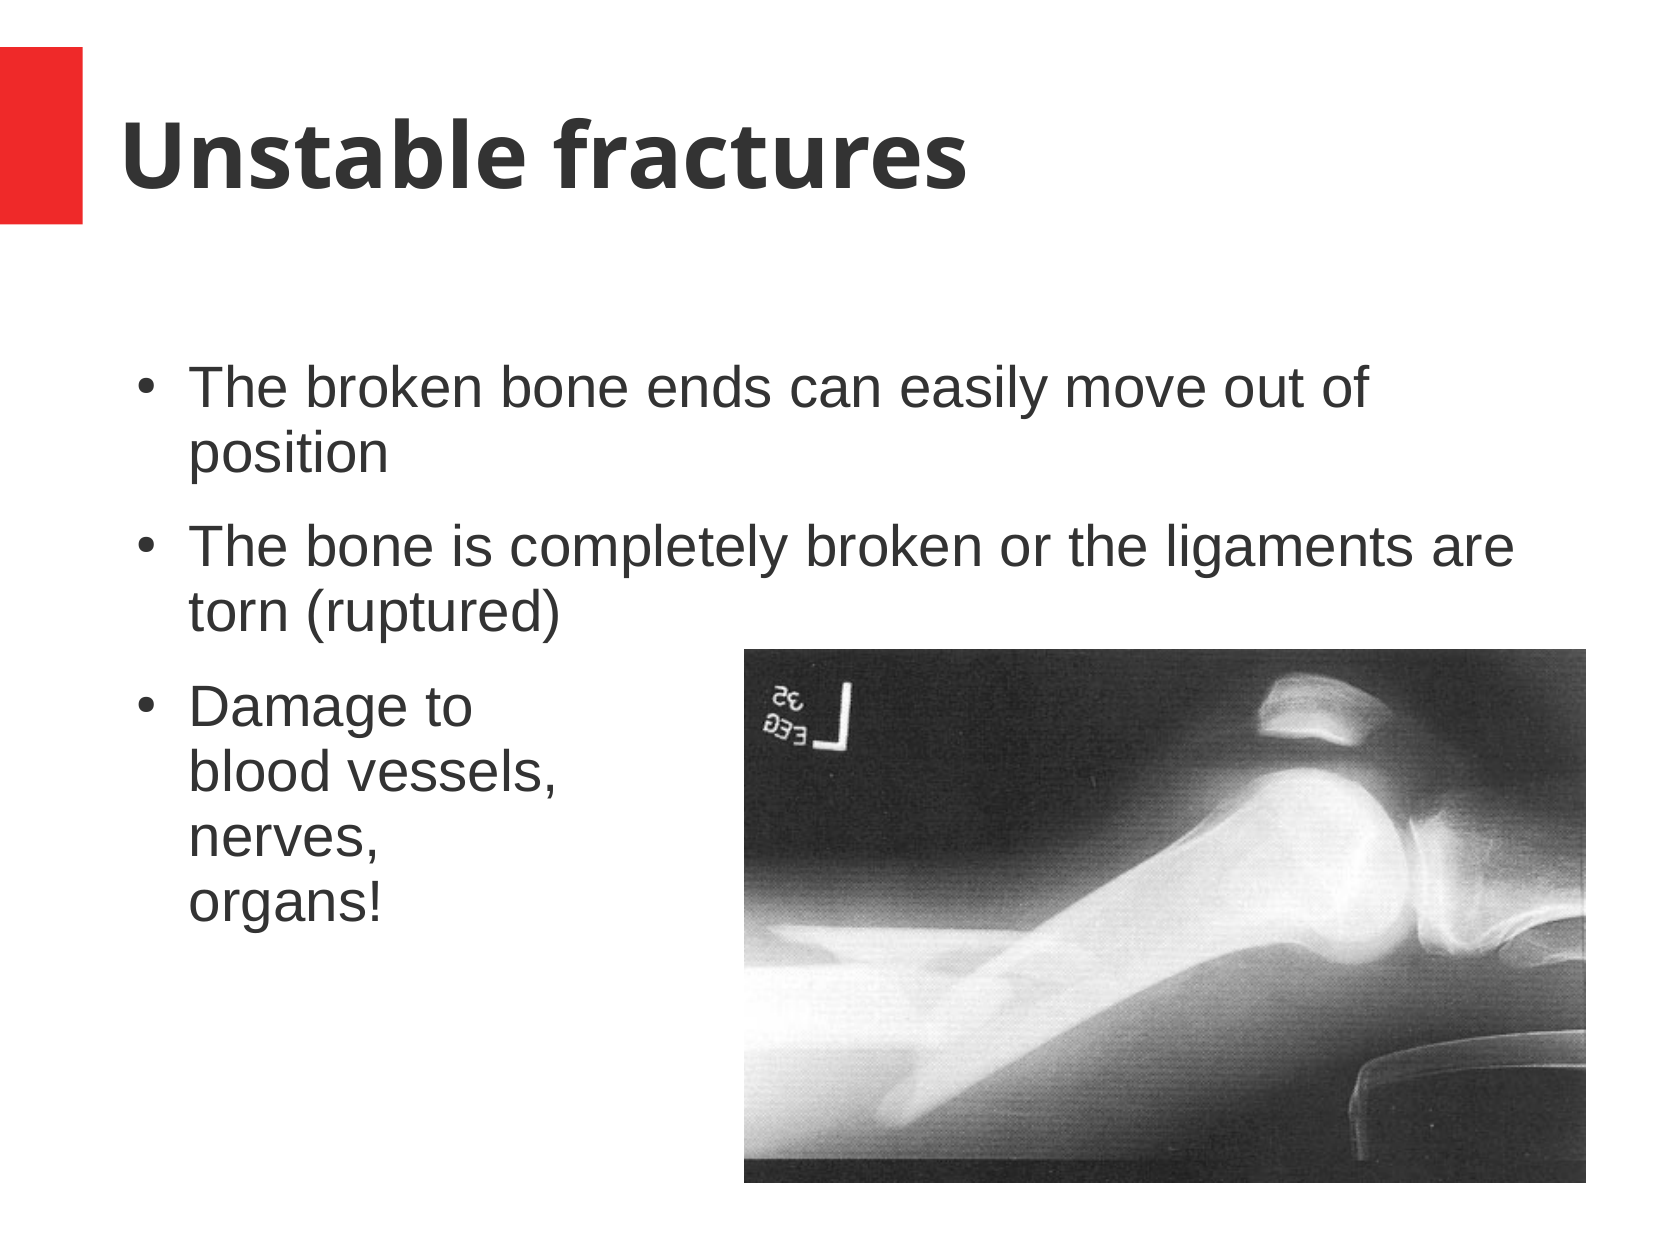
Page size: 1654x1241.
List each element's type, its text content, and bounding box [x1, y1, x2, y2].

picture [744, 649, 1586, 1183]
list The broken bone ends can easily move out of position The bone is completely broken or the ligaments are torn (ruptured) Damage to blood vessels, nerves, organs! [118, 354, 1536, 1074]
title Unstable fractures [118, 49, 1571, 257]
